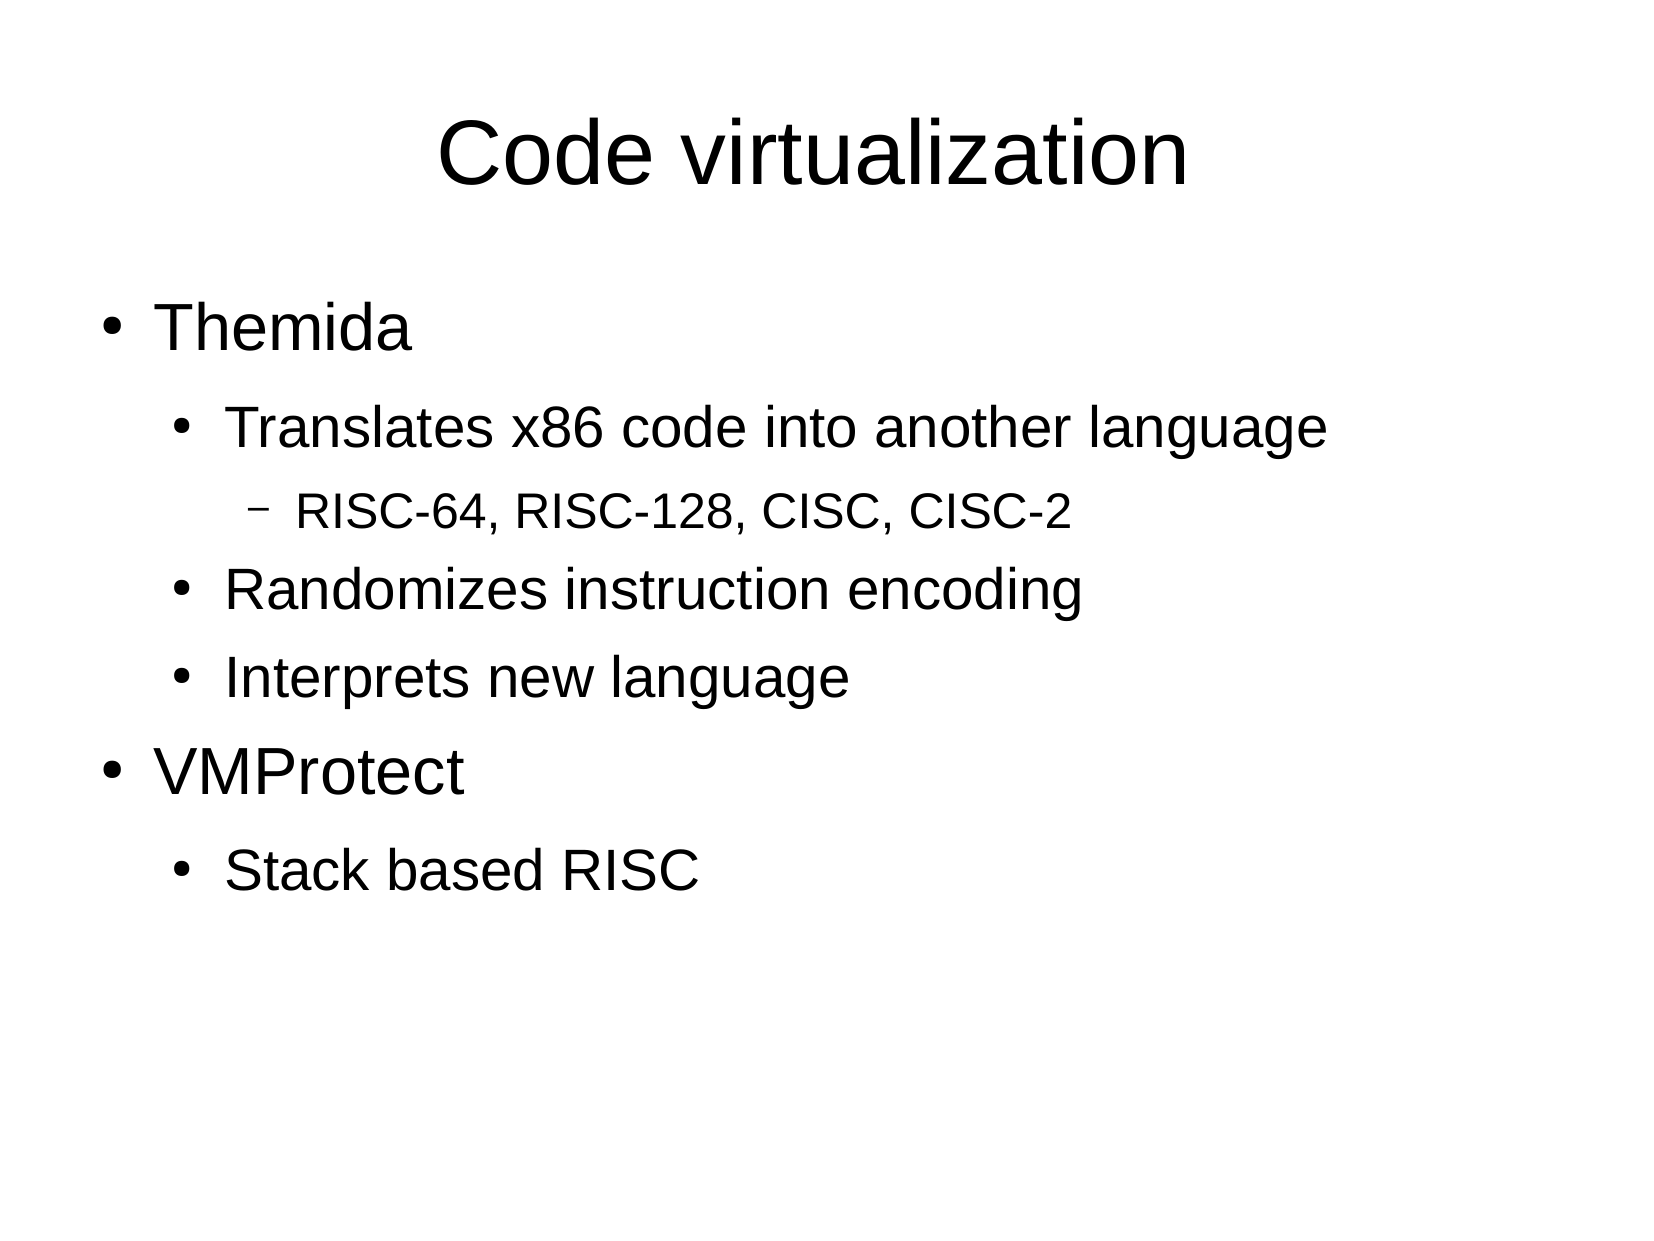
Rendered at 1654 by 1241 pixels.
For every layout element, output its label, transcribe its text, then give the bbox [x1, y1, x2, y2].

list Themida Translates x86 code into another language RISC-64, RISC-128, CISC, CISC-2 Randomizes instruction encoding Interprets new language VMProtect Stack based RISC [82, 290, 1571, 1109]
title Code virtualization [82, 49, 1571, 257]
